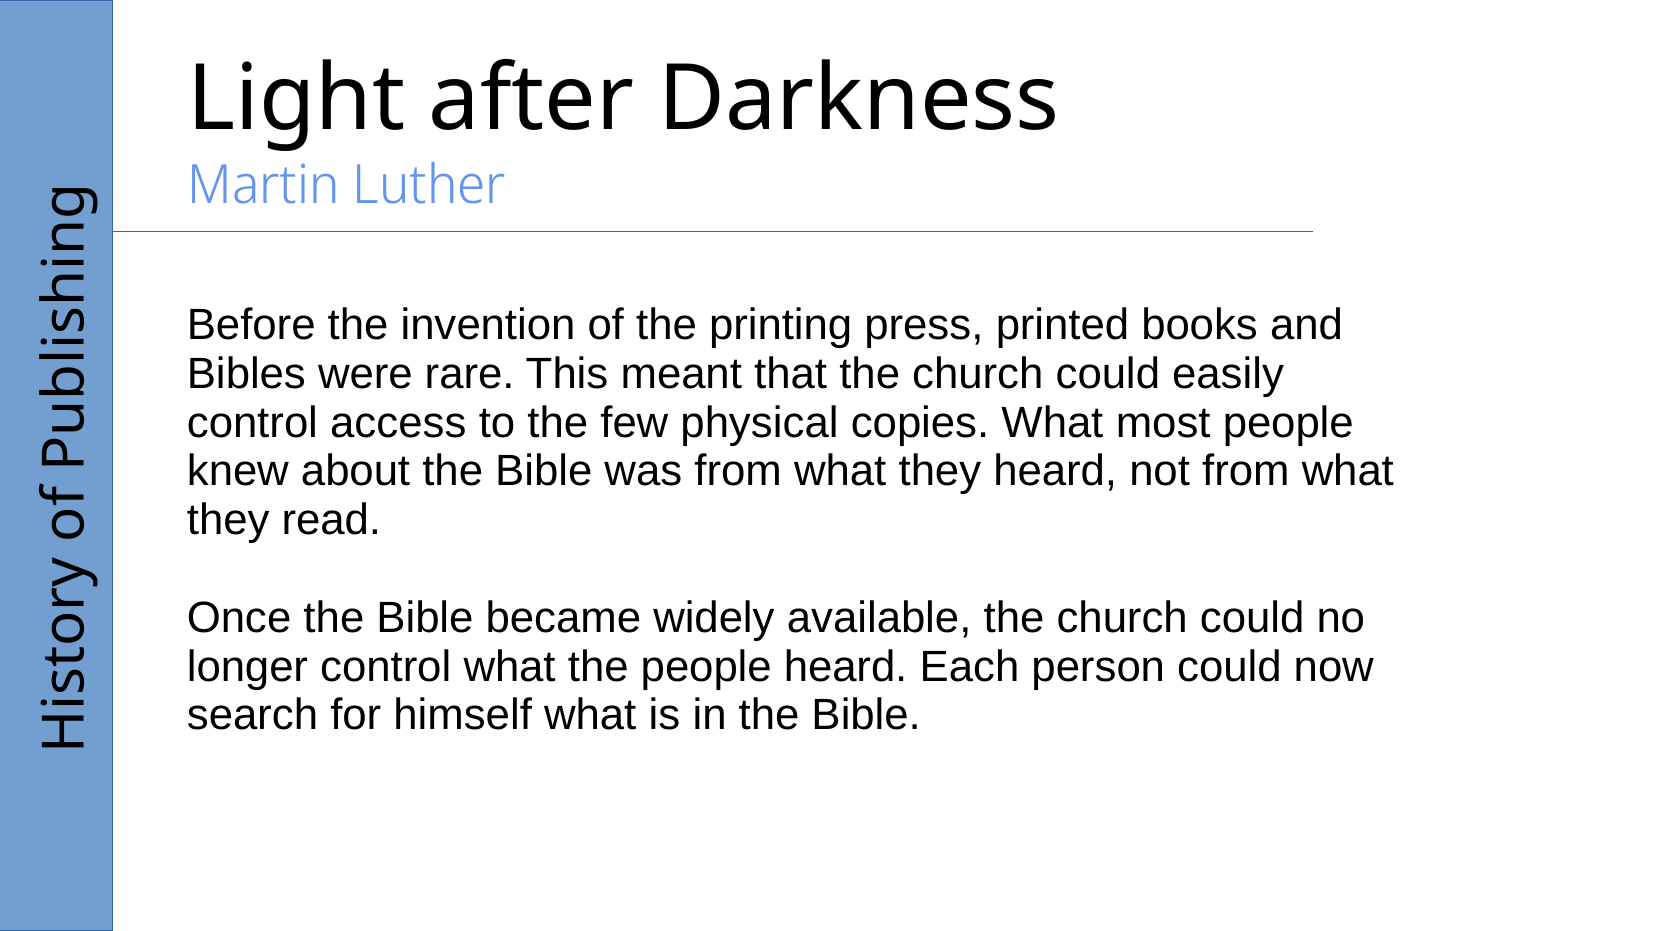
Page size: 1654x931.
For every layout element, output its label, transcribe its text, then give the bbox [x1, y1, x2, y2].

title Light after Darkness [187, 33, 1571, 125]
text_box Before the invention of the printing press, printed books and Bibles were rare. This meant that the church could easily control access to the few physical copies. What most people knew about the Bible was from what they heard, not from what they read. Once the Bible became widely available, the church could no longer control what the people heard. Each person could now search for himself what is in the Bible. [186, 300, 1426, 805]
title Martin Luther [187, 125, 1571, 239]
text_box [0, 0, 113, 931]
text_box History of Publishing [13, 37, 105, 901]
